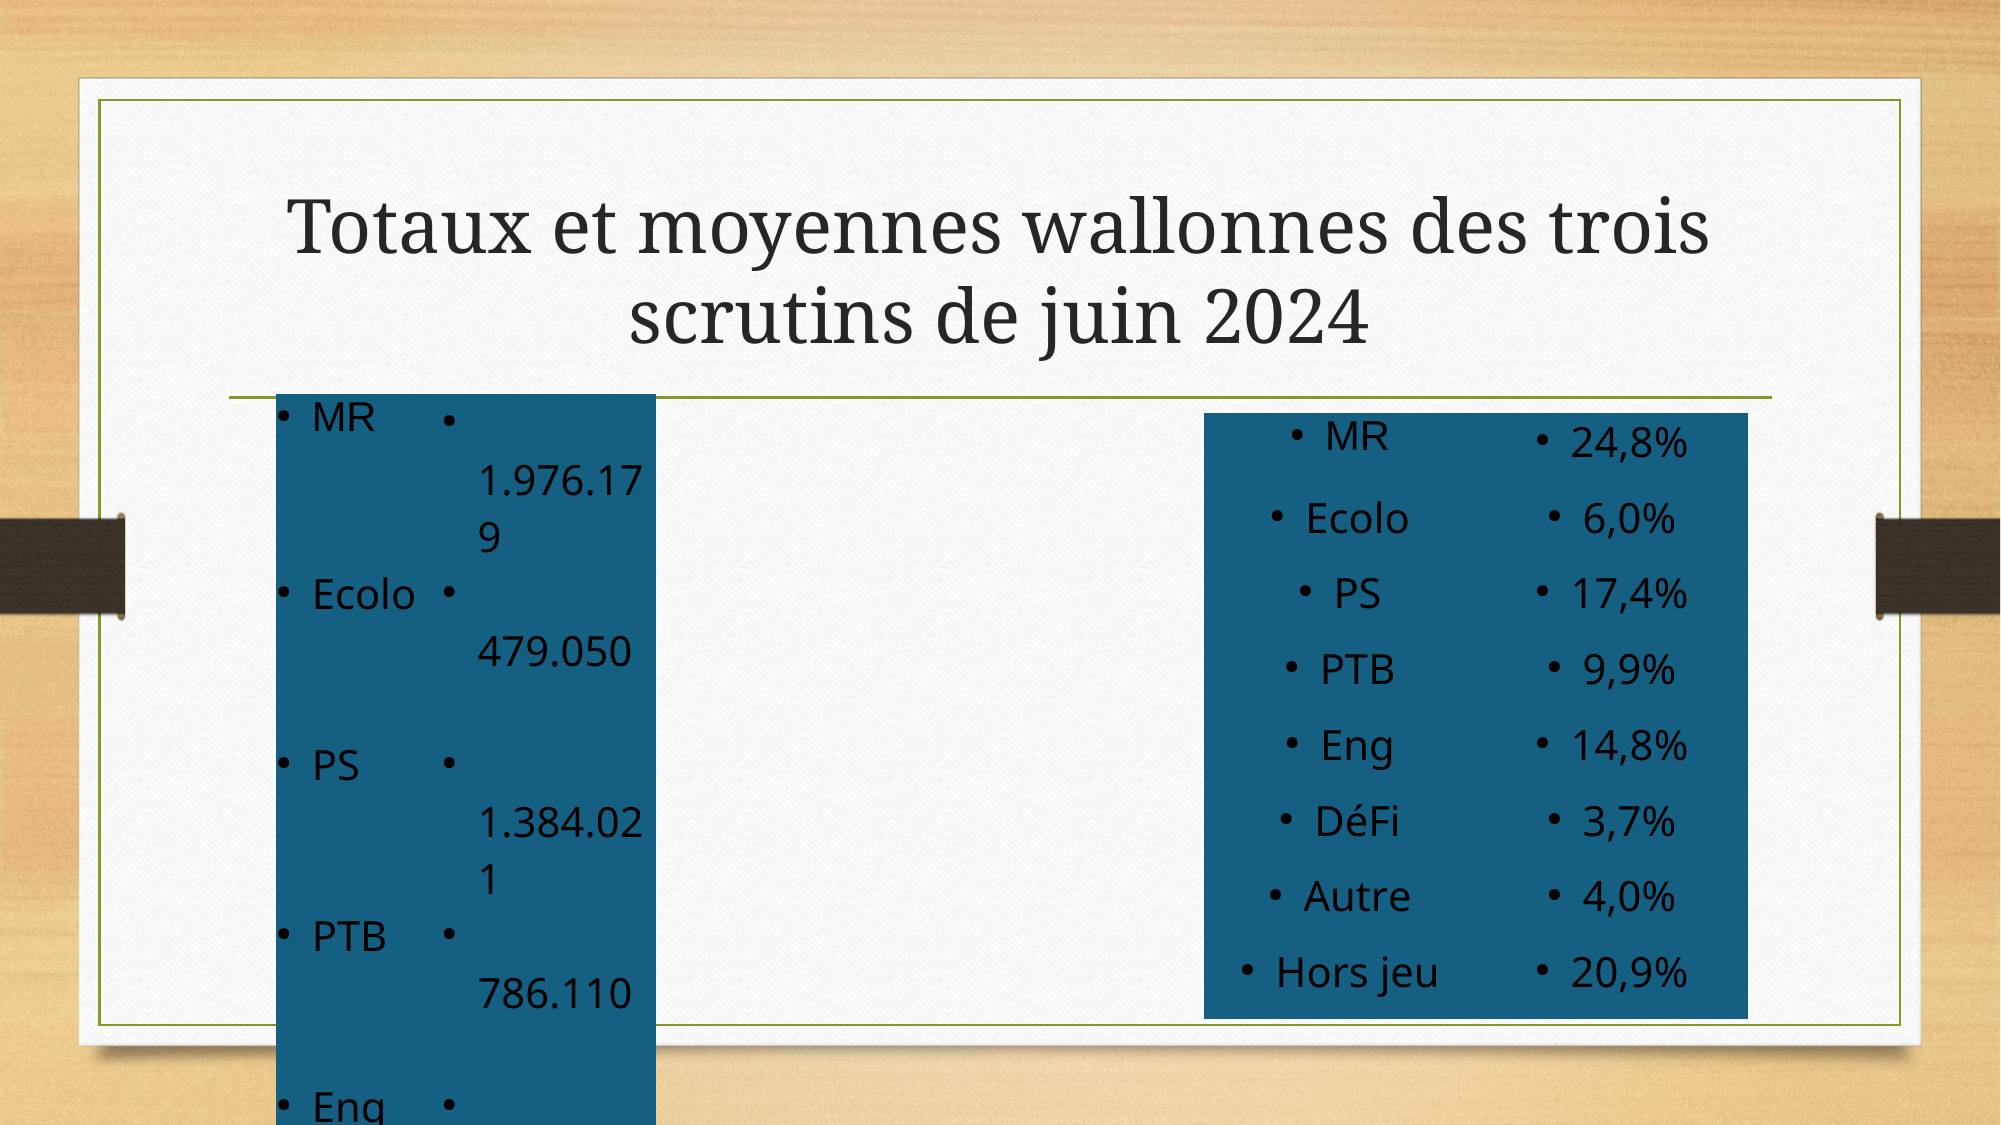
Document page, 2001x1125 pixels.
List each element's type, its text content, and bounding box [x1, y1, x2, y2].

table_cell PS [1204, 564, 1476, 640]
table_cell 1.178.458 [442, 1078, 656, 1125]
table_header MR [276, 394, 442, 565]
table_cell Autre [1204, 867, 1476, 943]
table_cell PS [276, 736, 442, 907]
title Totaux et moyennes wallonnes des trois scrutins de juin 2024 [212, 161, 1788, 376]
table_cell 9,9% [1476, 640, 1748, 716]
table_cell Eng [1204, 716, 1476, 791]
table_cell 3,7% [1476, 791, 1748, 867]
table_cell Hors jeu [1204, 943, 1476, 1019]
table_cell Ecolo [1204, 488, 1476, 564]
table_cell 4,0% [1476, 867, 1748, 943]
table_cell DéFi [1204, 791, 1476, 867]
table_header MR [1204, 413, 1476, 488]
table_cell 6,0% [1476, 488, 1748, 564]
table_cell 1.384.021 [442, 736, 656, 907]
table_header 1.976.179 [442, 394, 656, 565]
table_header 24,8% [1476, 413, 1748, 488]
table_cell Eng [276, 1078, 442, 1125]
table_cell PTB [1204, 640, 1476, 716]
table_cell PTB [276, 907, 442, 1078]
table_cell 20,9% [1476, 943, 1748, 1019]
table_cell Ecolo [276, 565, 442, 736]
table_cell 17,4% [1476, 564, 1748, 640]
table_cell Eng [366, 1102, 378, 1119]
table_cell 14,8% [1476, 716, 1748, 791]
table_cell 479.050 [442, 565, 656, 736]
table_cell 786.110 [442, 907, 656, 1078]
